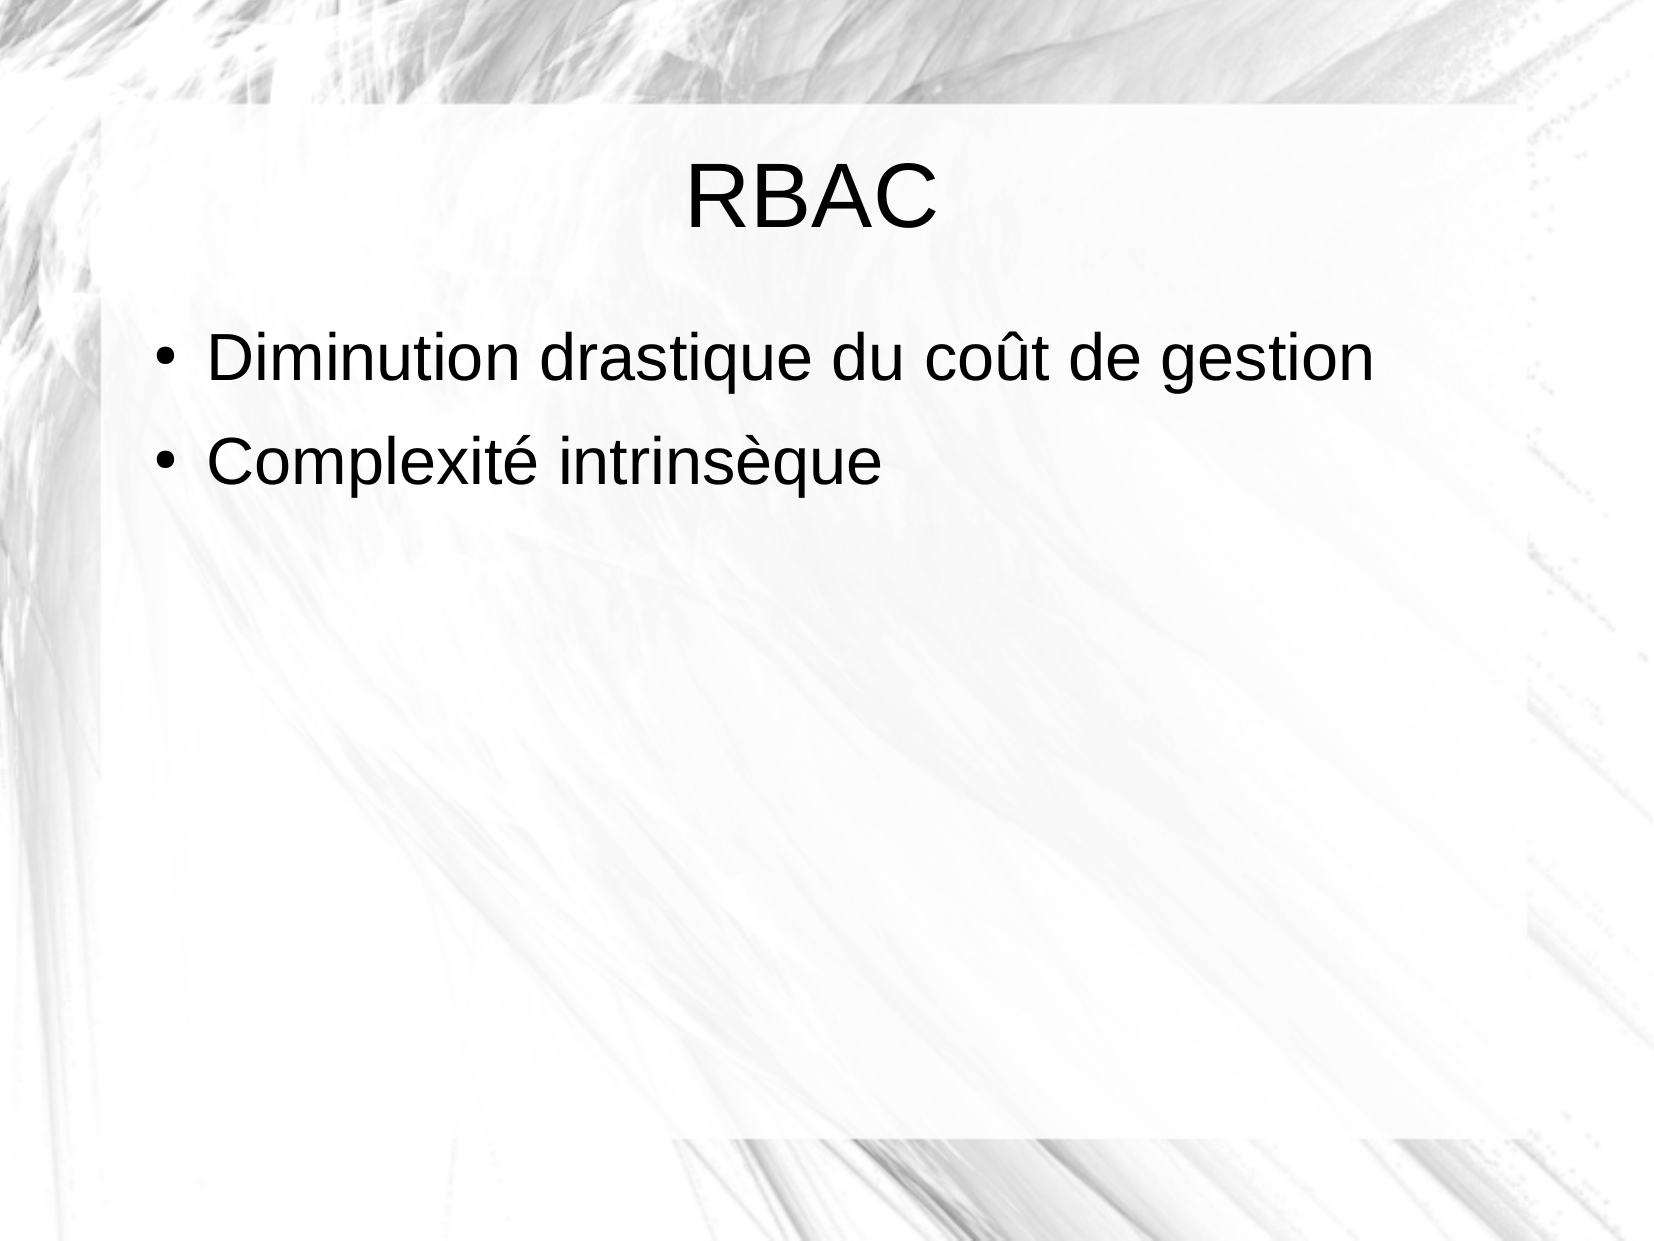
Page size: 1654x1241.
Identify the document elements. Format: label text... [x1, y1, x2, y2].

list Diminution drastique du coût de gestion Complexité intrinsèque [118, 319, 1571, 931]
title RBAC [118, 119, 1506, 273]
picture [0, 0, 1654, 1241]
